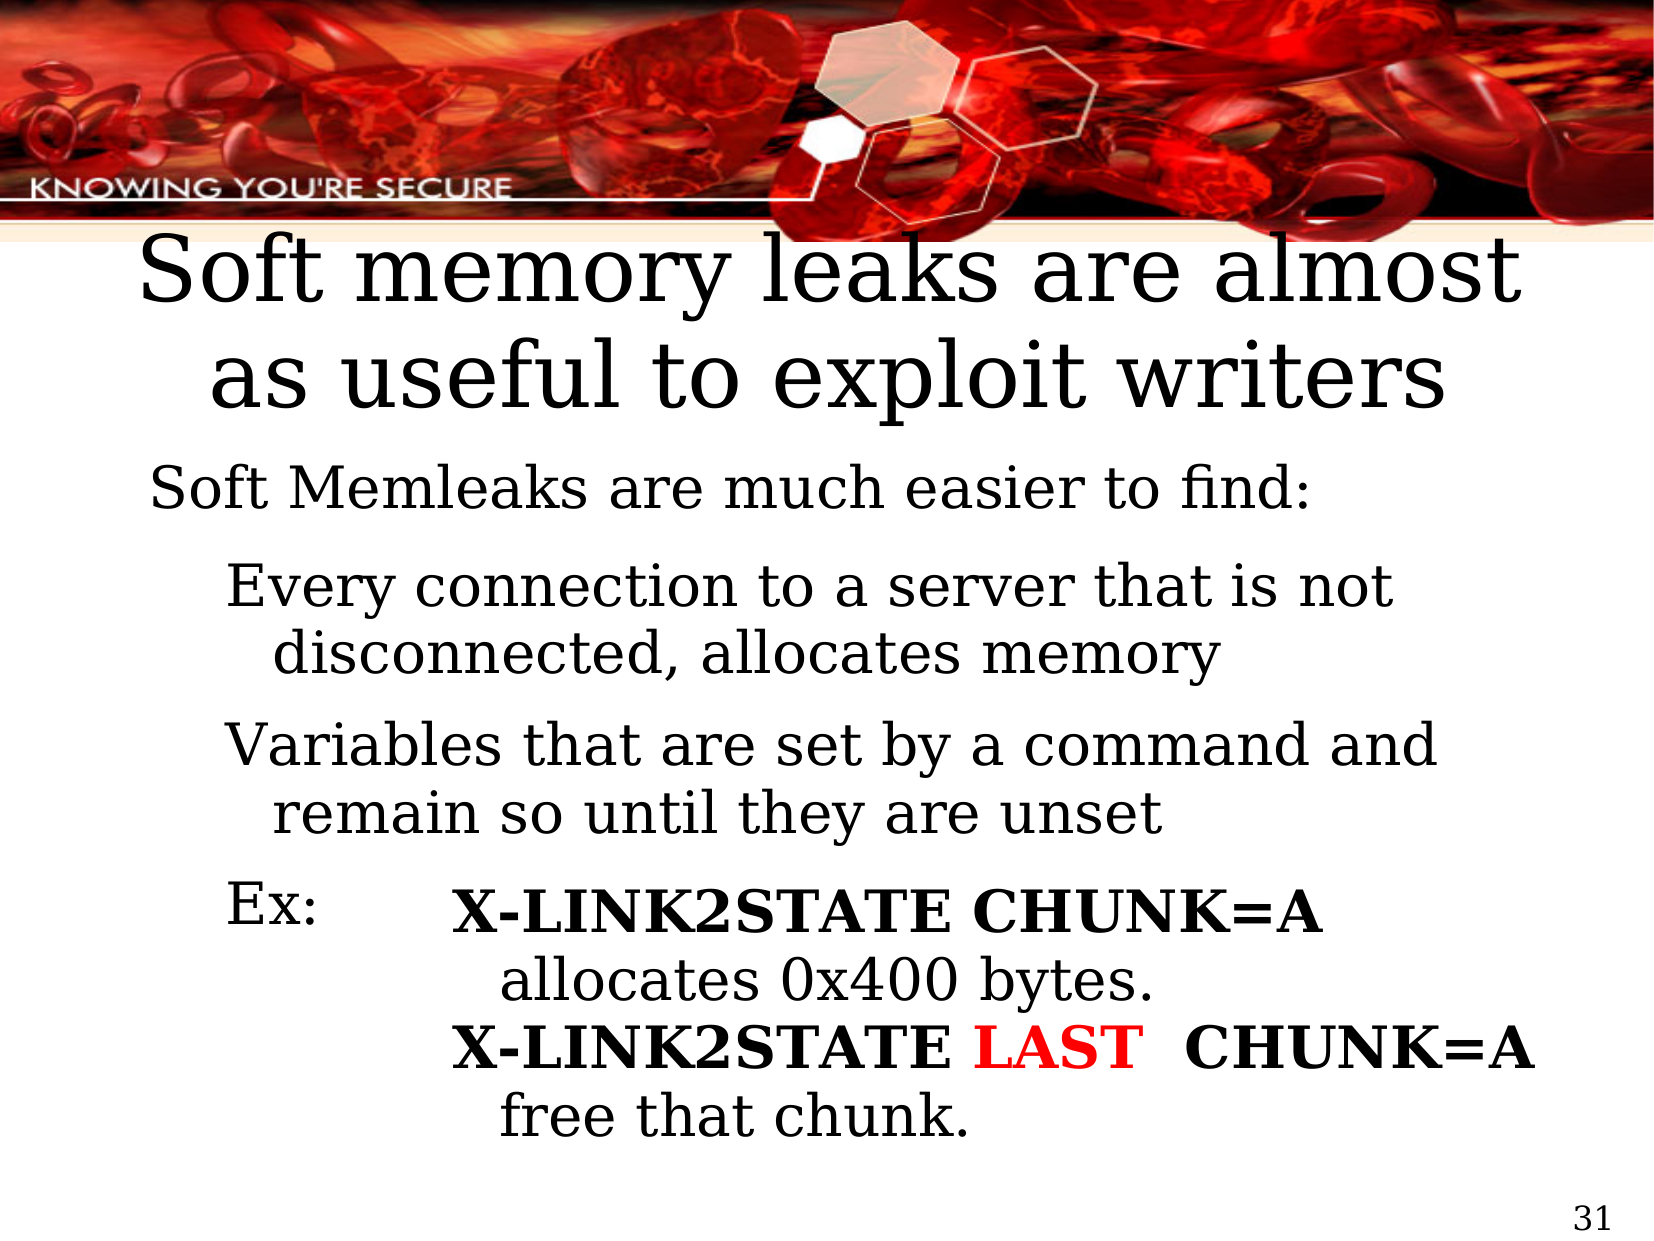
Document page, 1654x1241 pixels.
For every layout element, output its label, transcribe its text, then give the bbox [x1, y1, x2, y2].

text_box X-LINK2STATE CHUNK=A allocates 0x400 bytes. X-LINK2STATE LAST CHUNK=A free that chunk. [357, 877, 1557, 1151]
list Soft Memleaks are much easier to find: Every connection to a server that is not disconnected, allocates memory Variables that are set by a command and remain so until they are unset Ex: [131, 454, 1544, 1189]
picture [0, 0, 1654, 242]
title Soft memory leaks are almost as useful to exploit writers [123, 215, 1536, 430]
